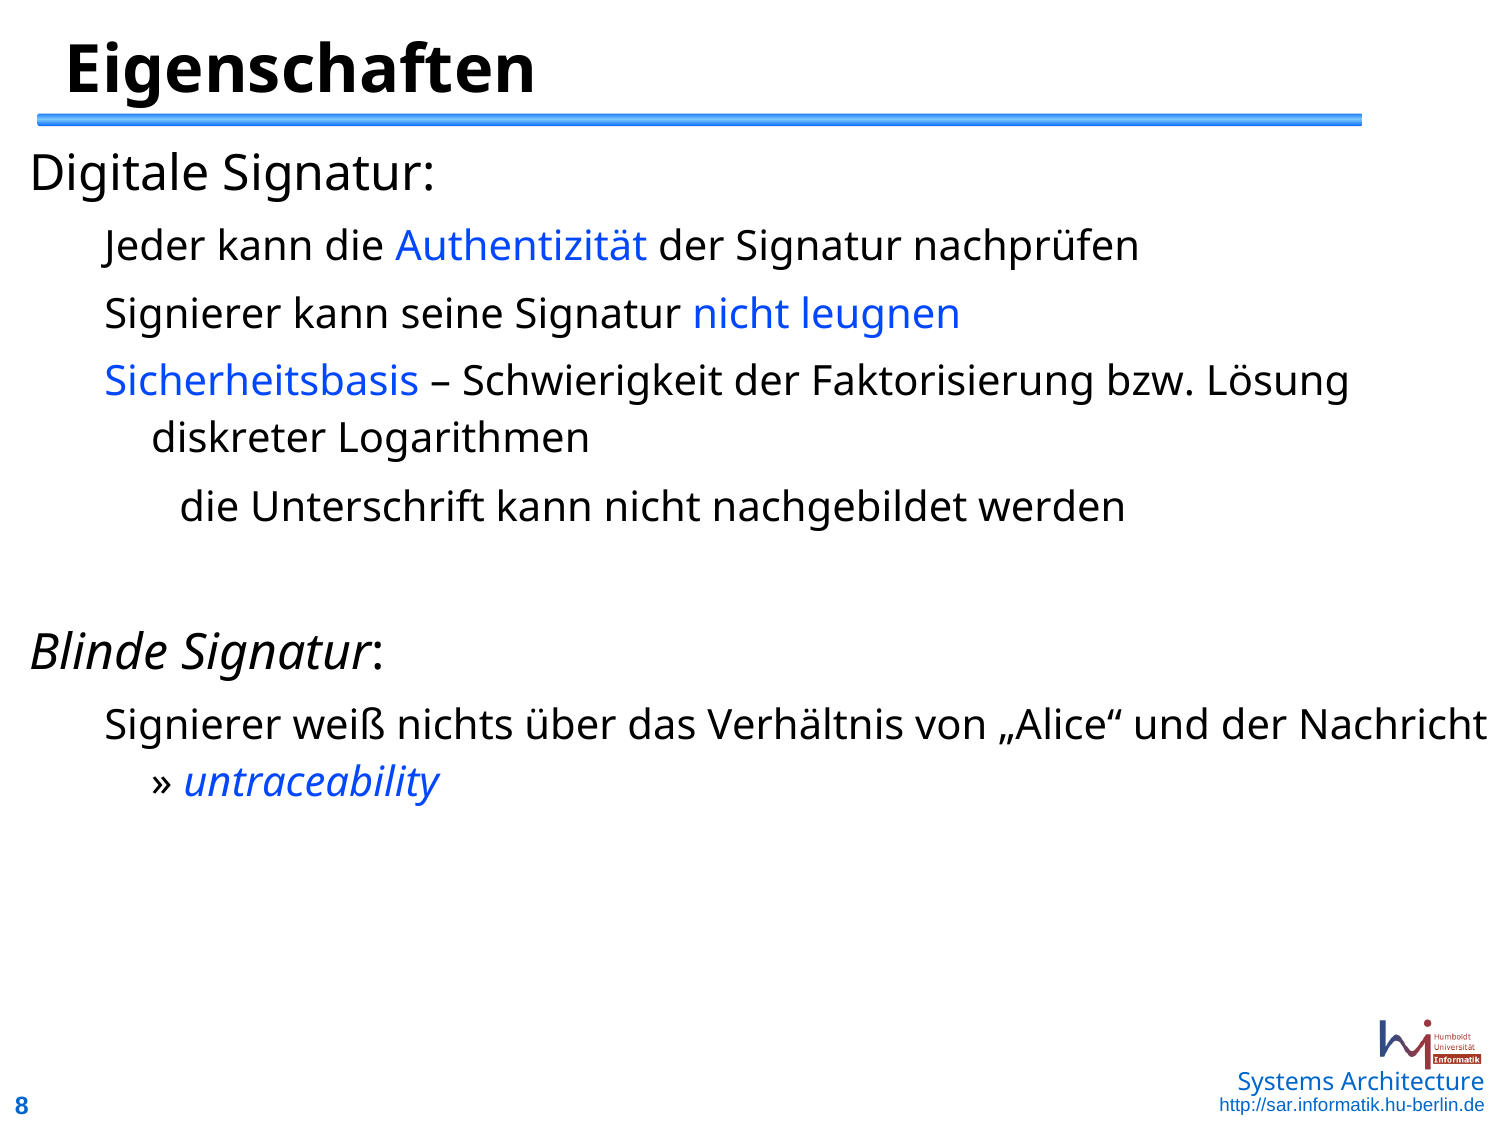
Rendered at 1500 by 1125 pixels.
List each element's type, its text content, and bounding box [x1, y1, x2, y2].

list Digitale Signatur: Jeder kann die Authentizität der Signatur nachprüfen Signierer kann seine Signatur nicht leugnen Sicherheitsbasis – Schwierigkeit der Faktorisierung bzw. Lösung diskreter Logarithmen die Unterschrift kann nicht nachgebildet werden Blinde Signatur: Signierer weiß nichts über das Verhältnis von „Alice“ und der Nachricht » untraceability [29, 137, 1500, 1044]
title Eigenschaften [29, 26, 1500, 108]
picture [1376, 1044, 1483, 1071]
